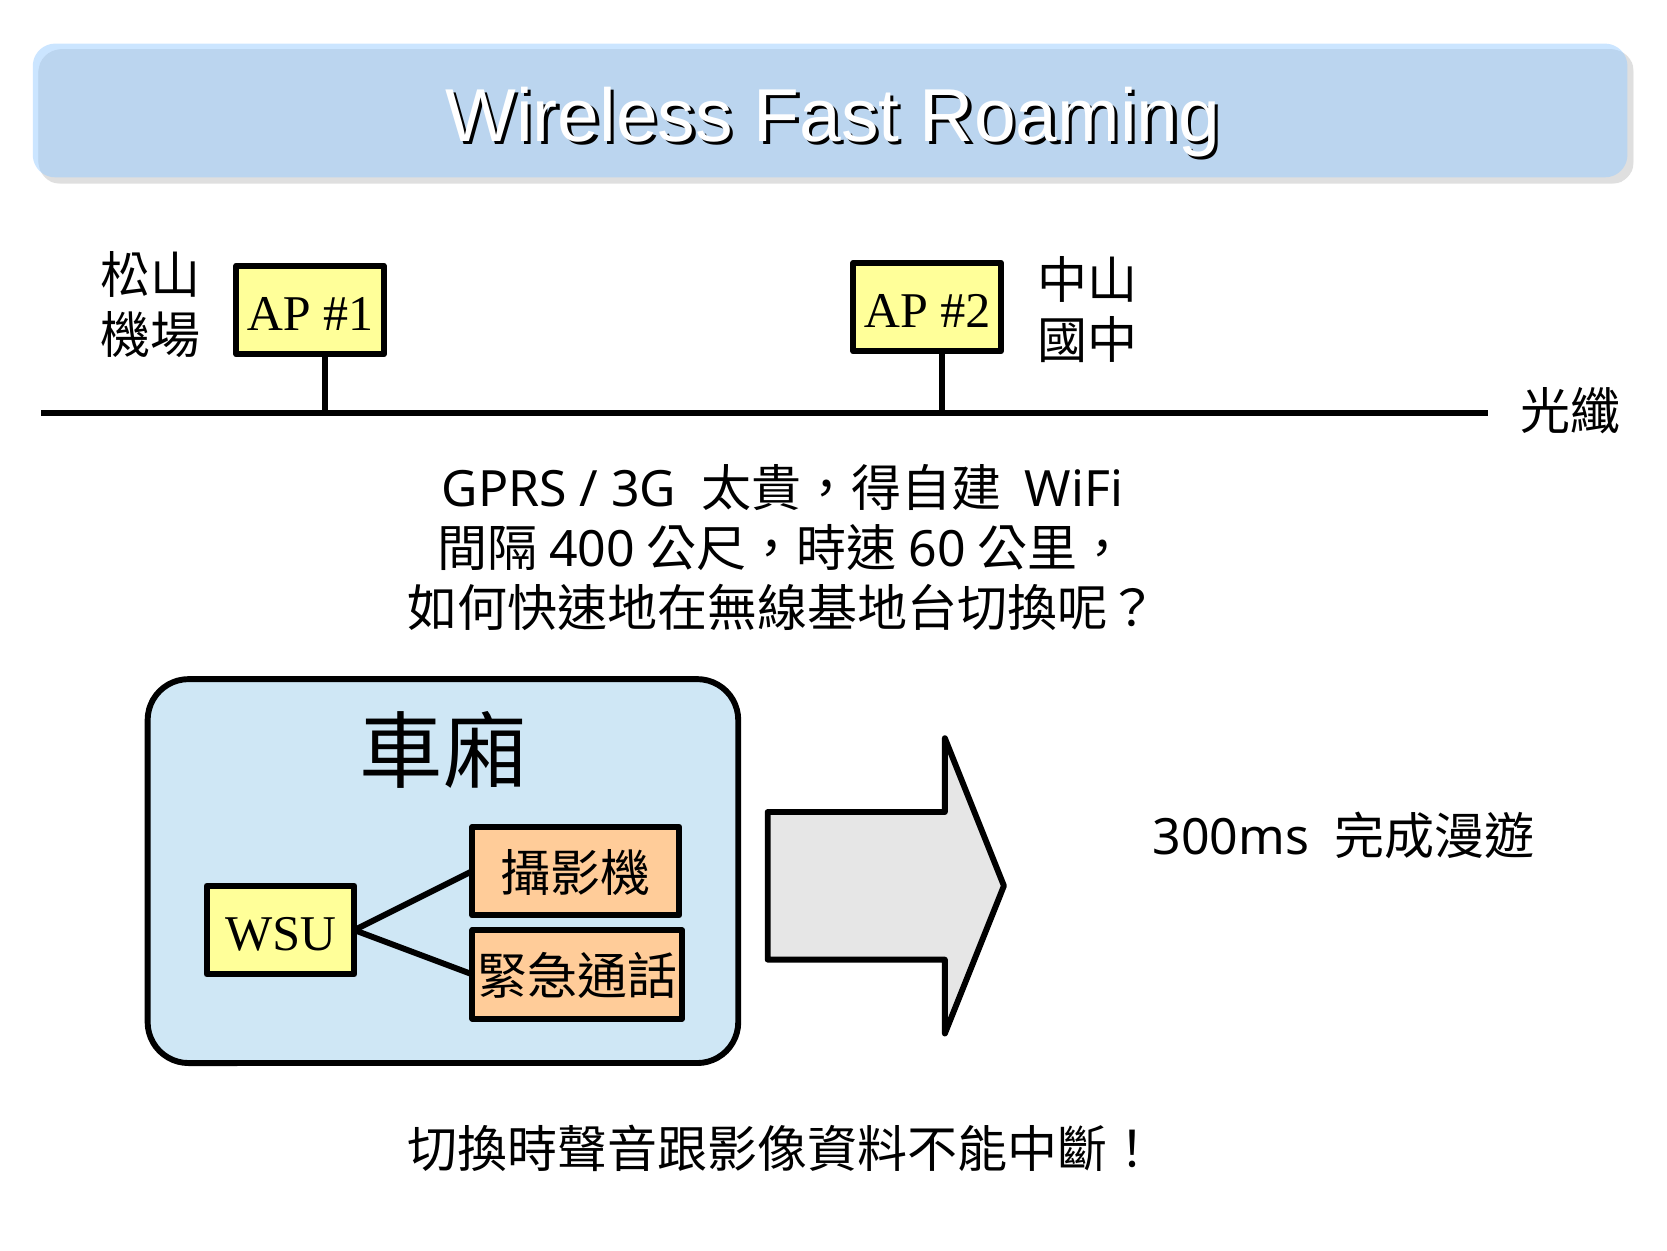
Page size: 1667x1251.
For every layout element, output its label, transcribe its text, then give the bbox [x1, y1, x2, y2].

text_box AP #1 [236, 265, 384, 355]
text_box WSU [206, 885, 355, 975]
text_box 攝影機 [472, 826, 680, 916]
text_box 松山機場 [76, 236, 225, 372]
text_box 300ms 完成漫遊 [1122, 797, 1565, 873]
text_box 車廂 [147, 679, 739, 1064]
text_box 切換時聲音跟影像資料不能中斷！ [383, 1110, 1182, 1186]
text_box [767, 738, 1004, 1034]
text_box AP #2 [853, 262, 972, 352]
text_box 中山 國中 [972, 241, 1203, 377]
text_box GPRS / 3G 太貴，得自建 WiFi 間隔400公尺，時速60公里， 如何快速地在無線基地台切換呢？ [383, 448, 1182, 644]
title Wireless Fast Roaming [0, 35, 1667, 187]
text_box 光纖 [1505, 372, 1638, 447]
text_box 緊急通話 [472, 930, 683, 1019]
